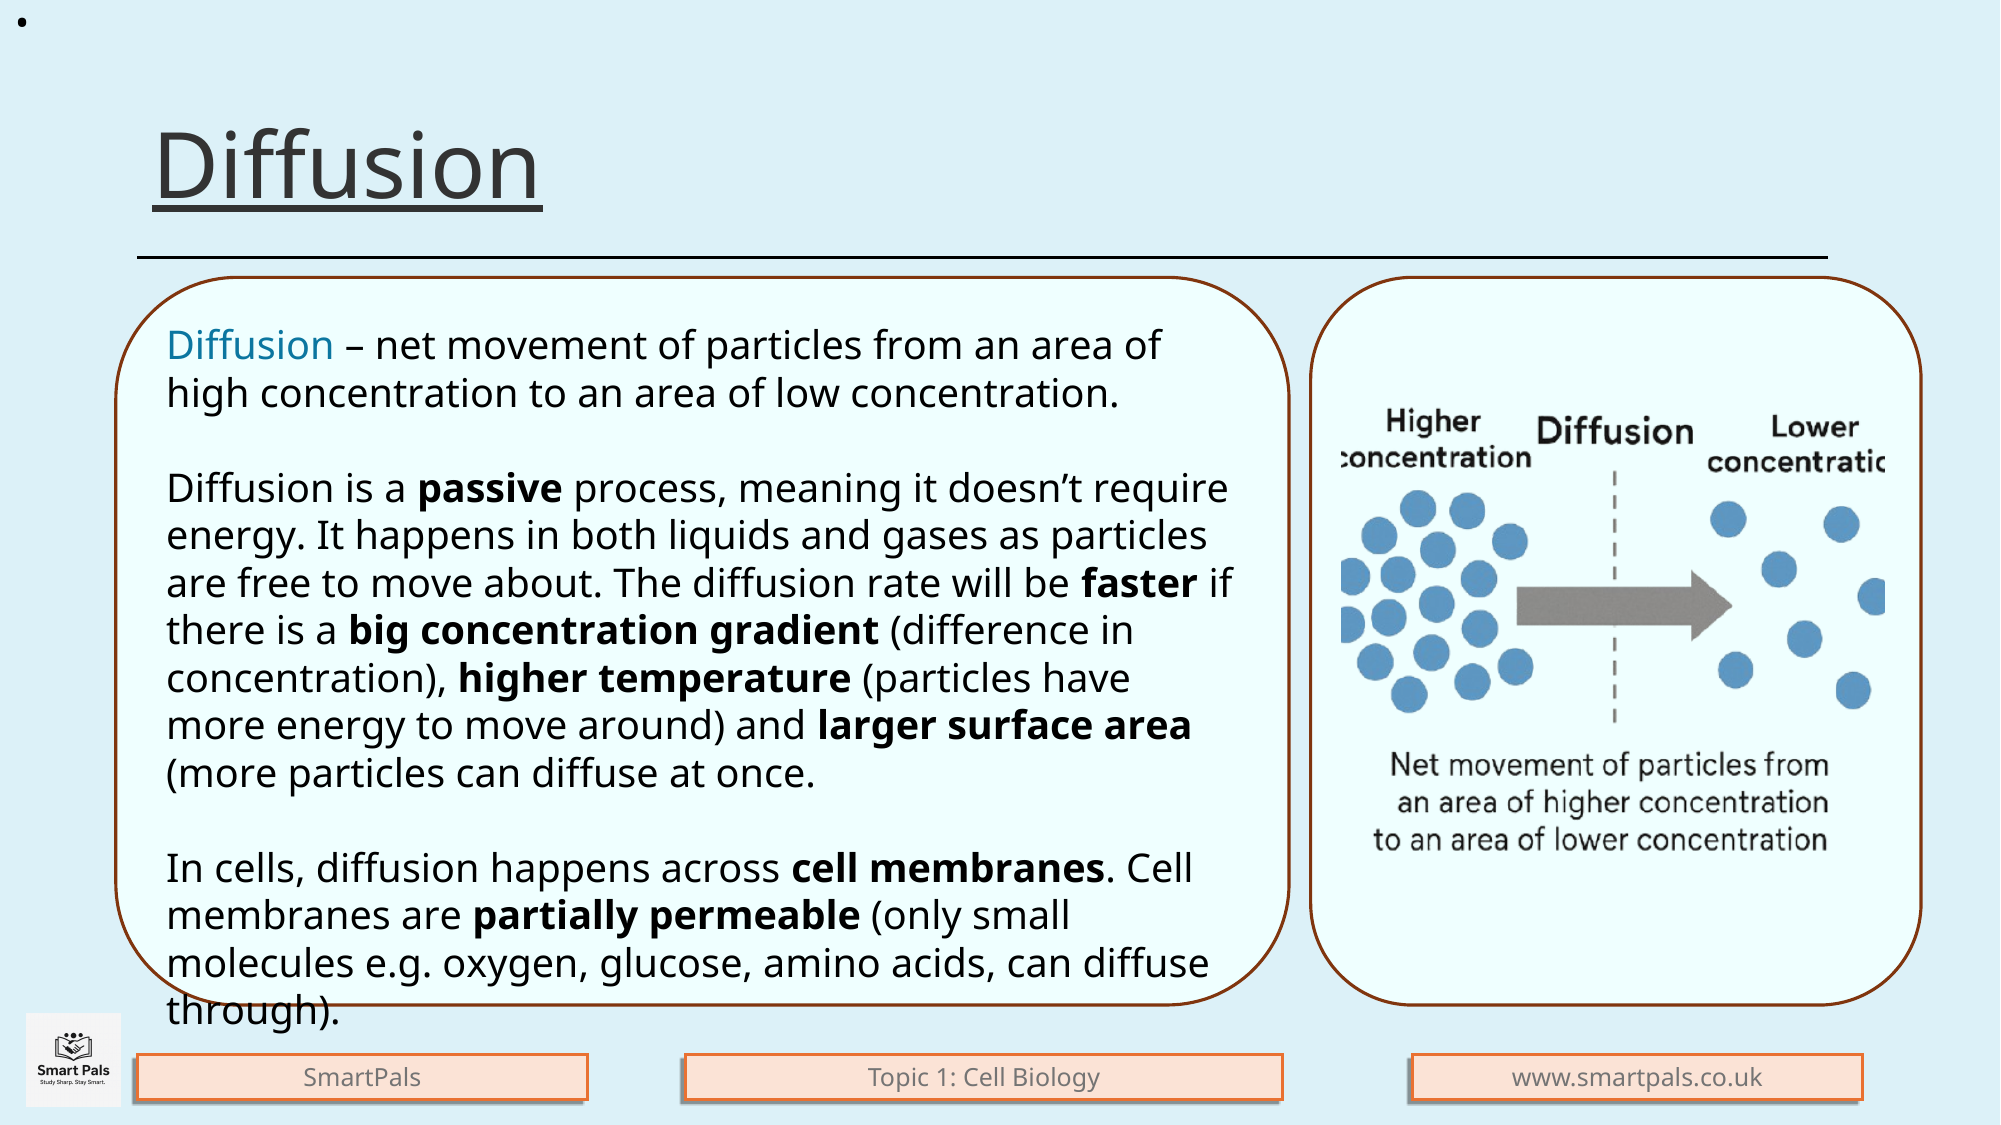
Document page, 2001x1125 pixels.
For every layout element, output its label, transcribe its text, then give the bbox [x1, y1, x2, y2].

title Diffusion [137, 59, 1863, 278]
picture [1341, 365, 1885, 922]
text_box [1310, 277, 1922, 1006]
text_box "Therapeutic cloning = NO rejection! Same DNA = happy immune system." [0, 0, 1373, 56]
text_box Diffusion – net movement of particles from an area of high concentration to an area of low concentration. Diffusion is a passive process, meaning it doesn’t require energy. It happens in both liquids and gases as particles are free to move about. The diffusion rate will be faster if there is a big concentration gradient (difference in concentration), higher temperature (particles have more energy to move around) and larger surface area (more particles can diffuse at once. In cells, diffusion happens across cell membranes. Cell membranes are partially permeable (only small molecules e.g. oxygen, glucose, amino acids, can diffuse through). [115, 277, 1290, 1006]
